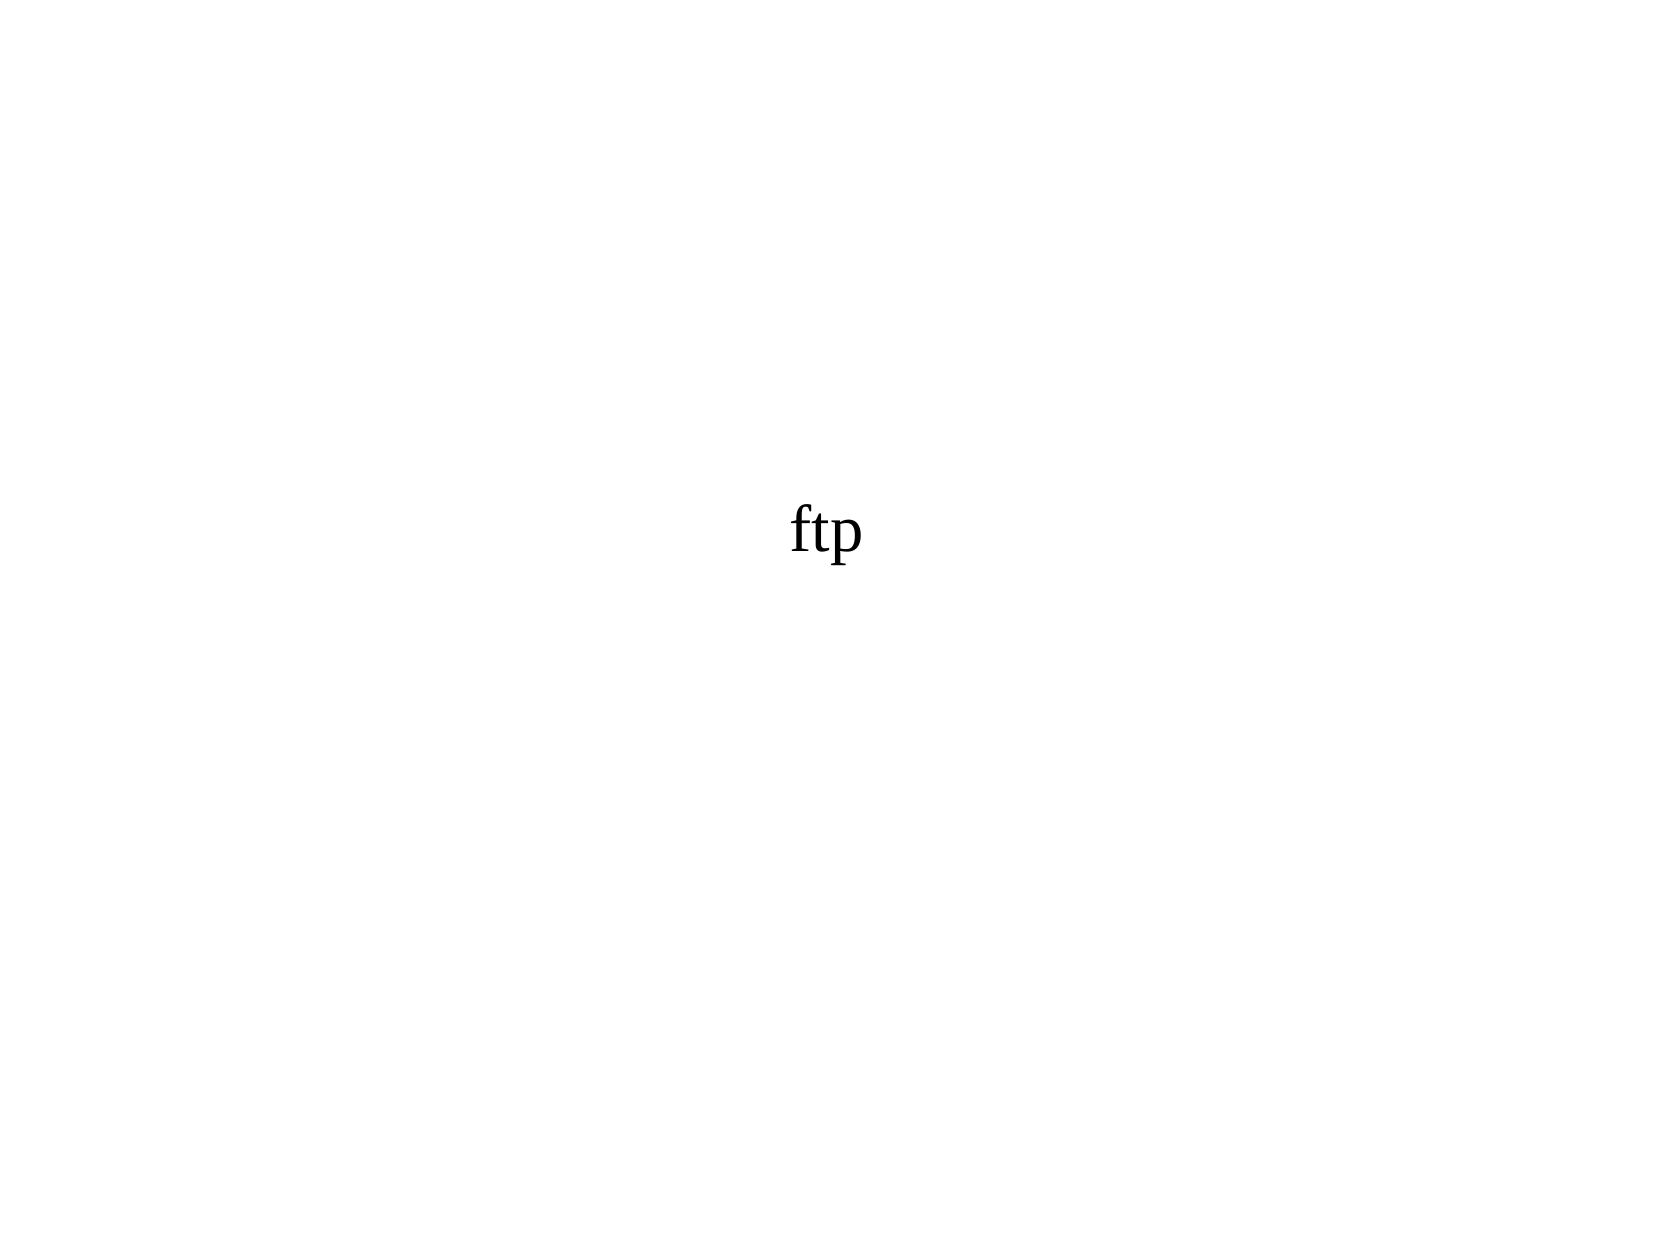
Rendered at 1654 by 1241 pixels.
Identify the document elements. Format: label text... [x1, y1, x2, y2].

subtitle ftp [82, 49, 1571, 1010]
